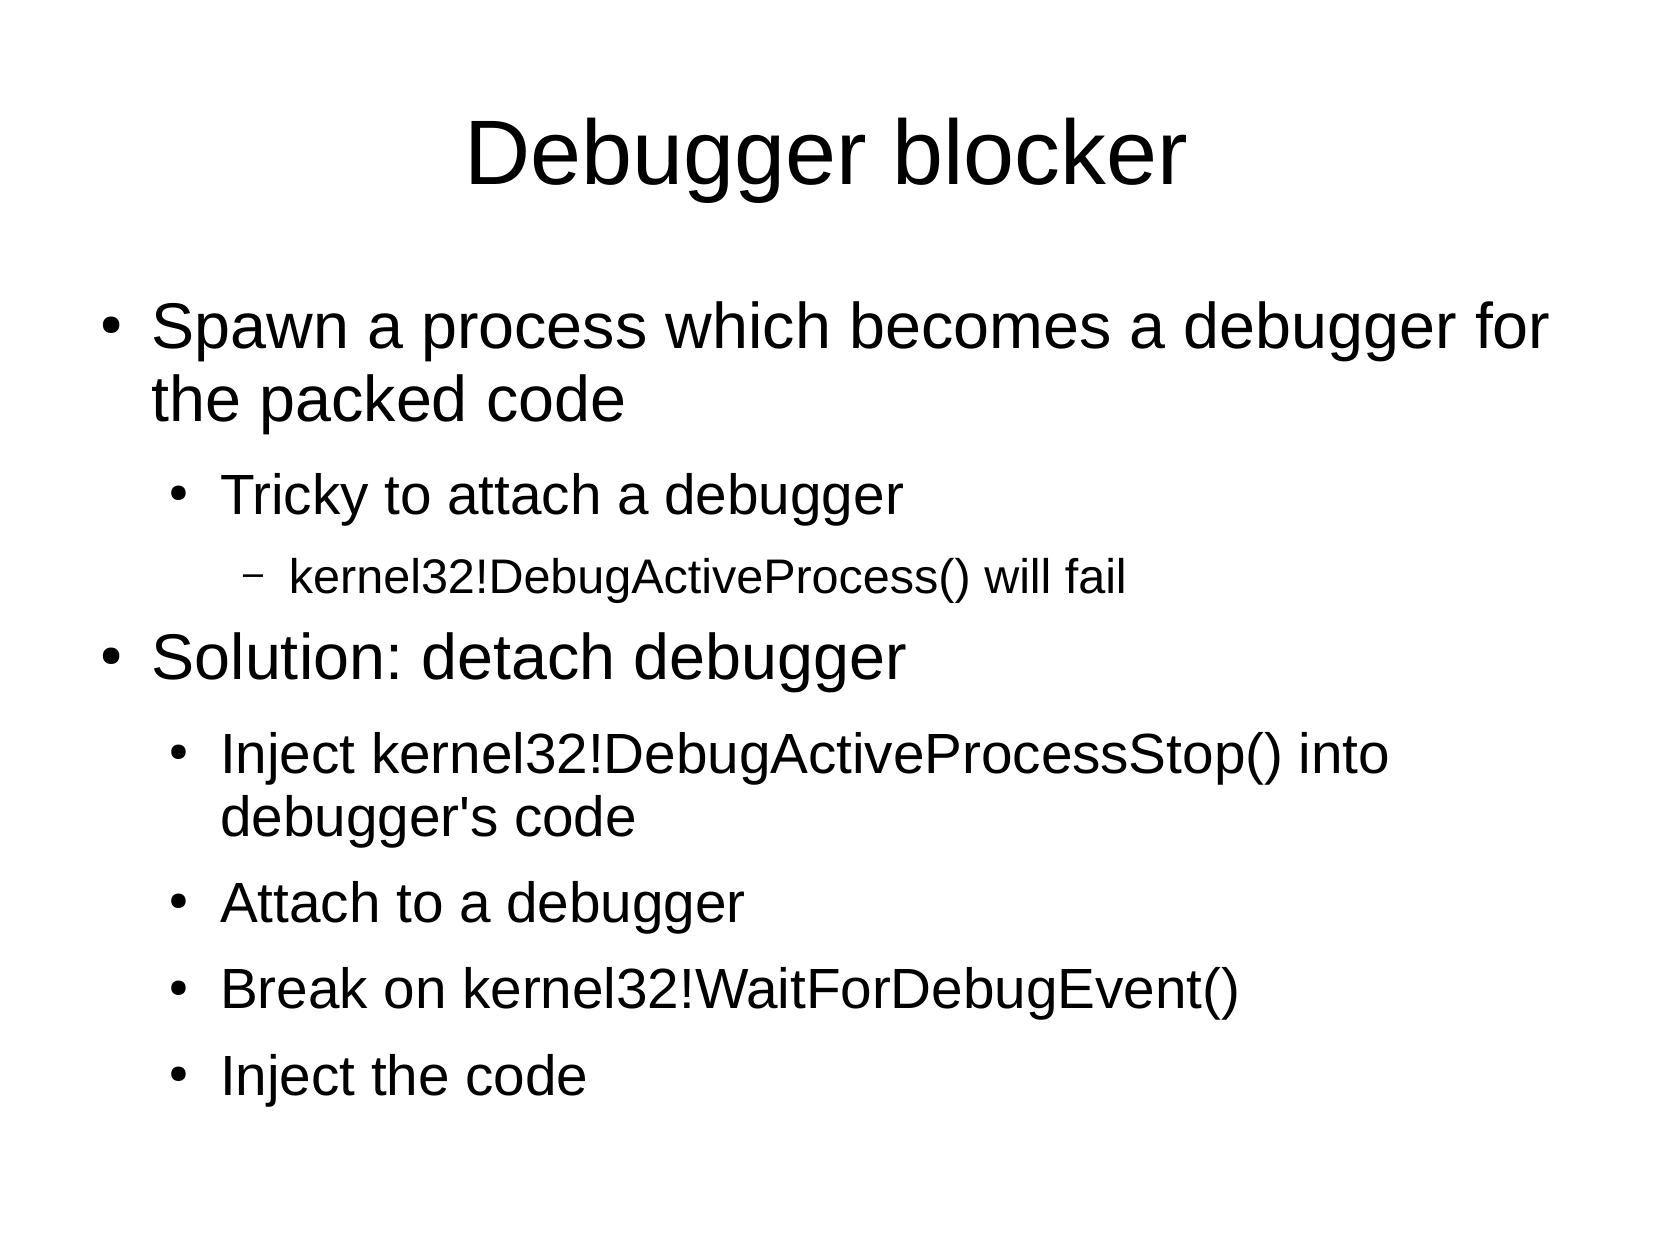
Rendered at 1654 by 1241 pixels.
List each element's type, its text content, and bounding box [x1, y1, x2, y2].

list Spawn a process which becomes a debugger for the packed code Tricky to attach a debugger kernel32!DebugActiveProcess() will fail Solution: detach debugger Inject kernel32!DebugActiveProcessStop() into debugger's code Attach to a debugger Break on kernel32!WaitForDebugEvent() Inject the code [82, 290, 1571, 1109]
title Debugger blocker [82, 49, 1571, 257]
